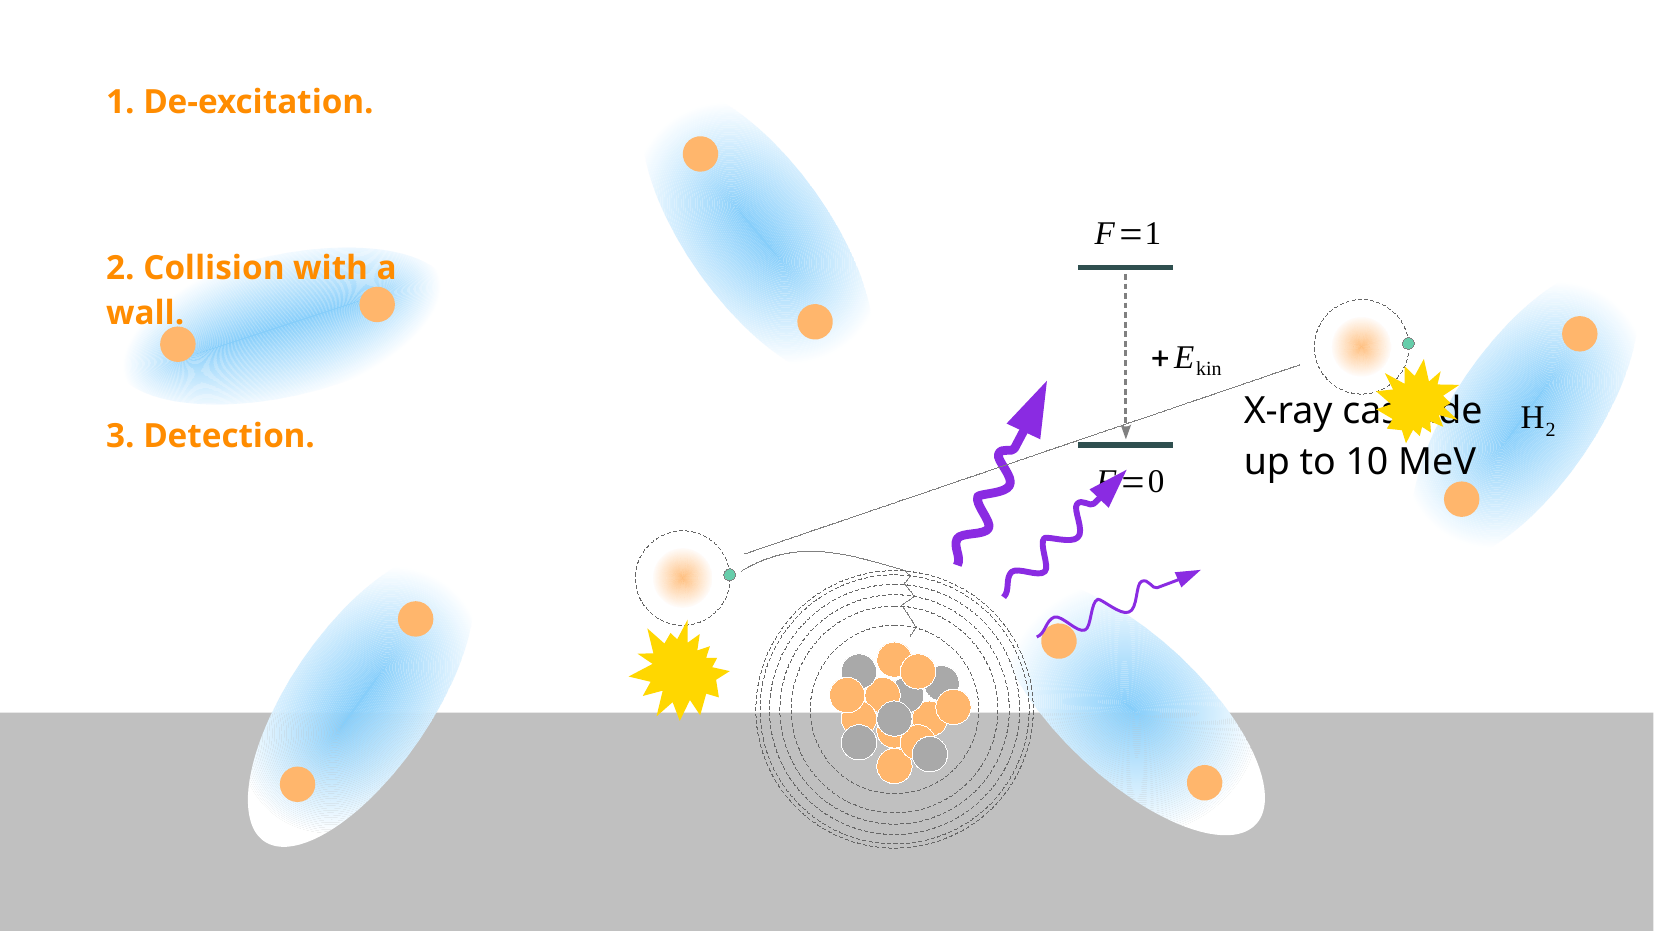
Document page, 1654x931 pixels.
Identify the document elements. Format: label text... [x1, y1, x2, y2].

text_box [113, 342, 421, 404]
text_box [1376, 358, 1460, 444]
text_box [723, 568, 736, 581]
text_box [642, 87, 873, 379]
text_box [1402, 337, 1415, 350]
text_box 2. Collision with a wall. [91, 236, 489, 342]
text_box X-ray cascade up to 10 MeV [1228, 376, 1492, 482]
text_box [0, 552, 1654, 931]
chart [1086, 214, 1168, 252]
text_box 1. De-excitation. [91, 70, 414, 176]
chart [1514, 398, 1563, 441]
text_box [1412, 267, 1639, 562]
text_box [653, 548, 713, 608]
chart [1144, 338, 1229, 381]
text_box 3. Detection. [91, 404, 364, 465]
chart [1088, 462, 1171, 500]
text_box [1331, 317, 1392, 377]
